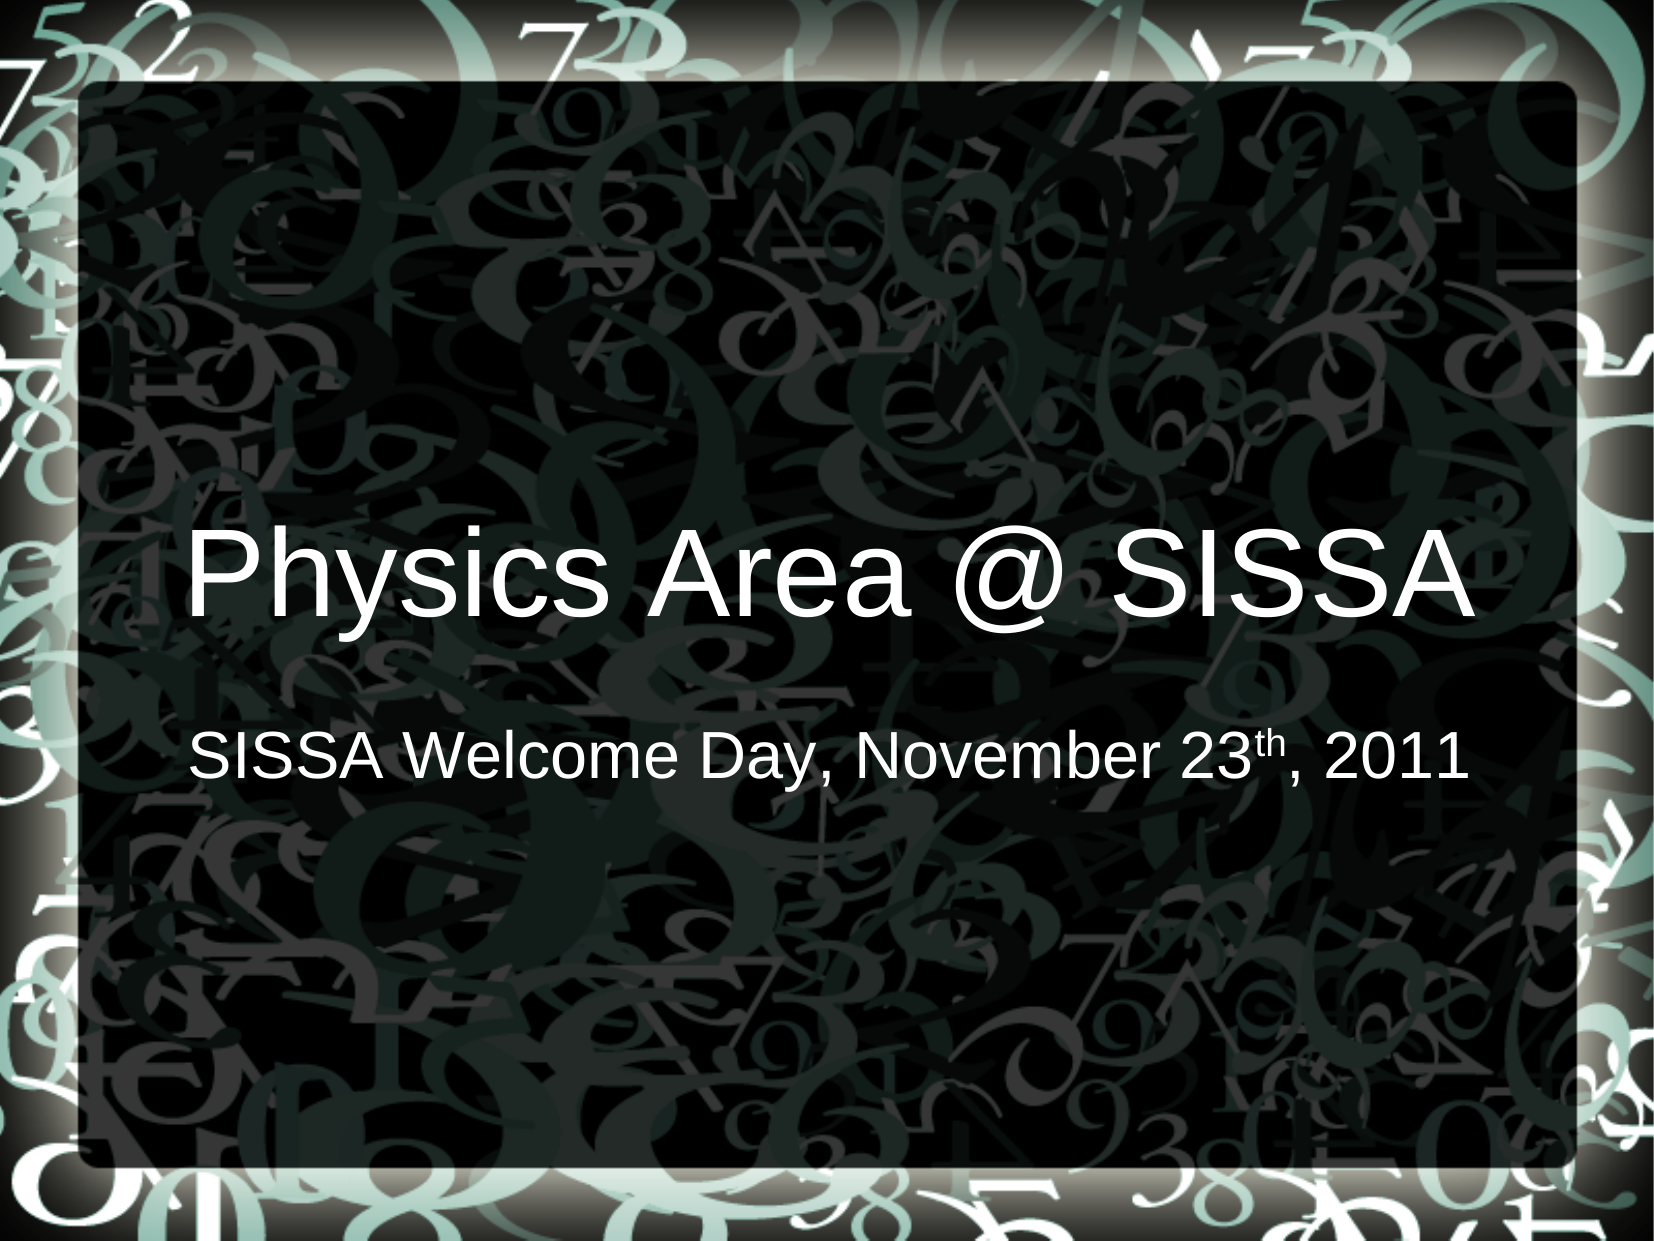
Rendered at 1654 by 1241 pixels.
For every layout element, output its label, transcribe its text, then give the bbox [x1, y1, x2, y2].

picture [0, 0, 1654, 1241]
subtitle Physics Area @ SISSA SISSA Welcome Day, November 23th, 2011 [118, 313, 1542, 1133]
